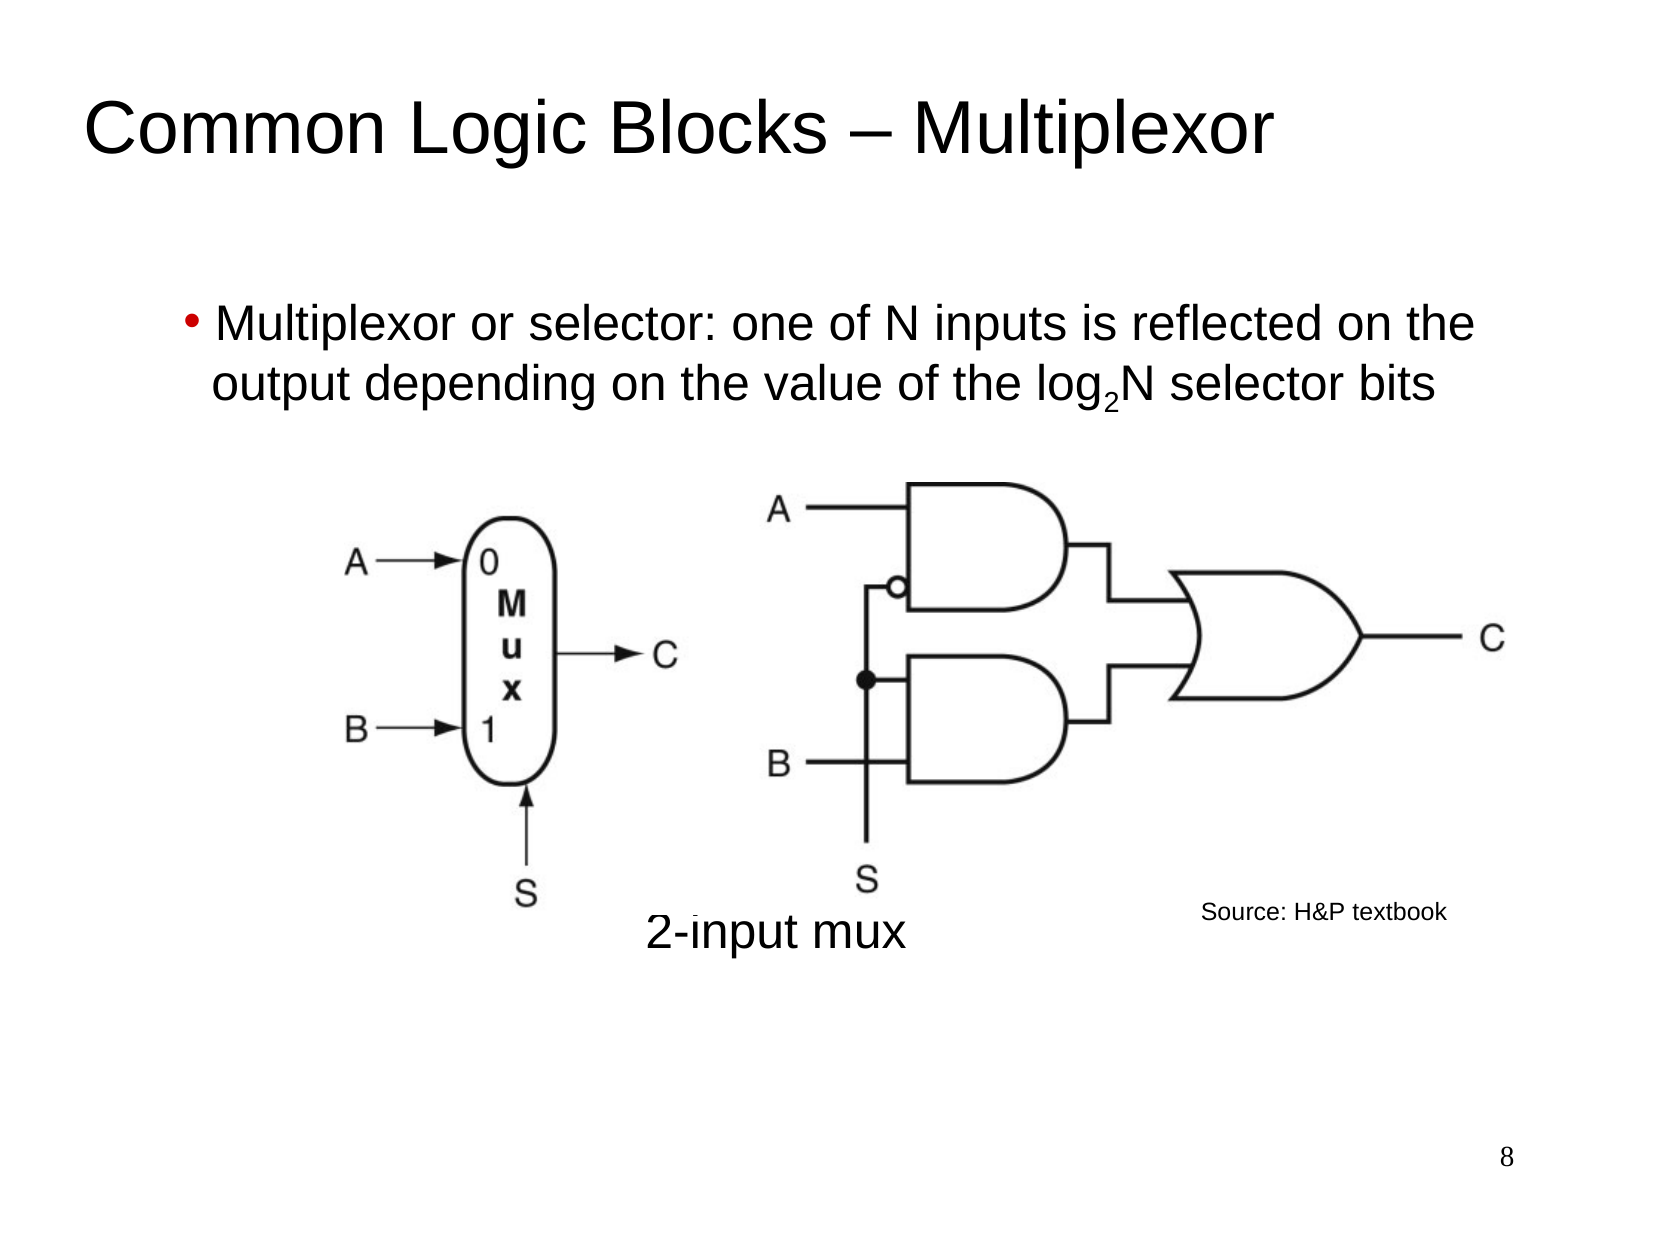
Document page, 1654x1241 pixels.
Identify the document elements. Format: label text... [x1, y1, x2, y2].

text_box Common Logic Blocks – Multiplexor [68, 71, 1291, 177]
picture [344, 482, 1506, 915]
text_box Multiplexor or selector: one of N inputs is reflected on the output depending on the value of the log2N selector bits 2-input mux [168, 282, 1492, 967]
text_box Source: H&P textbook [1186, 887, 1463, 933]
text_box <number> [1184, 1129, 1530, 1213]
